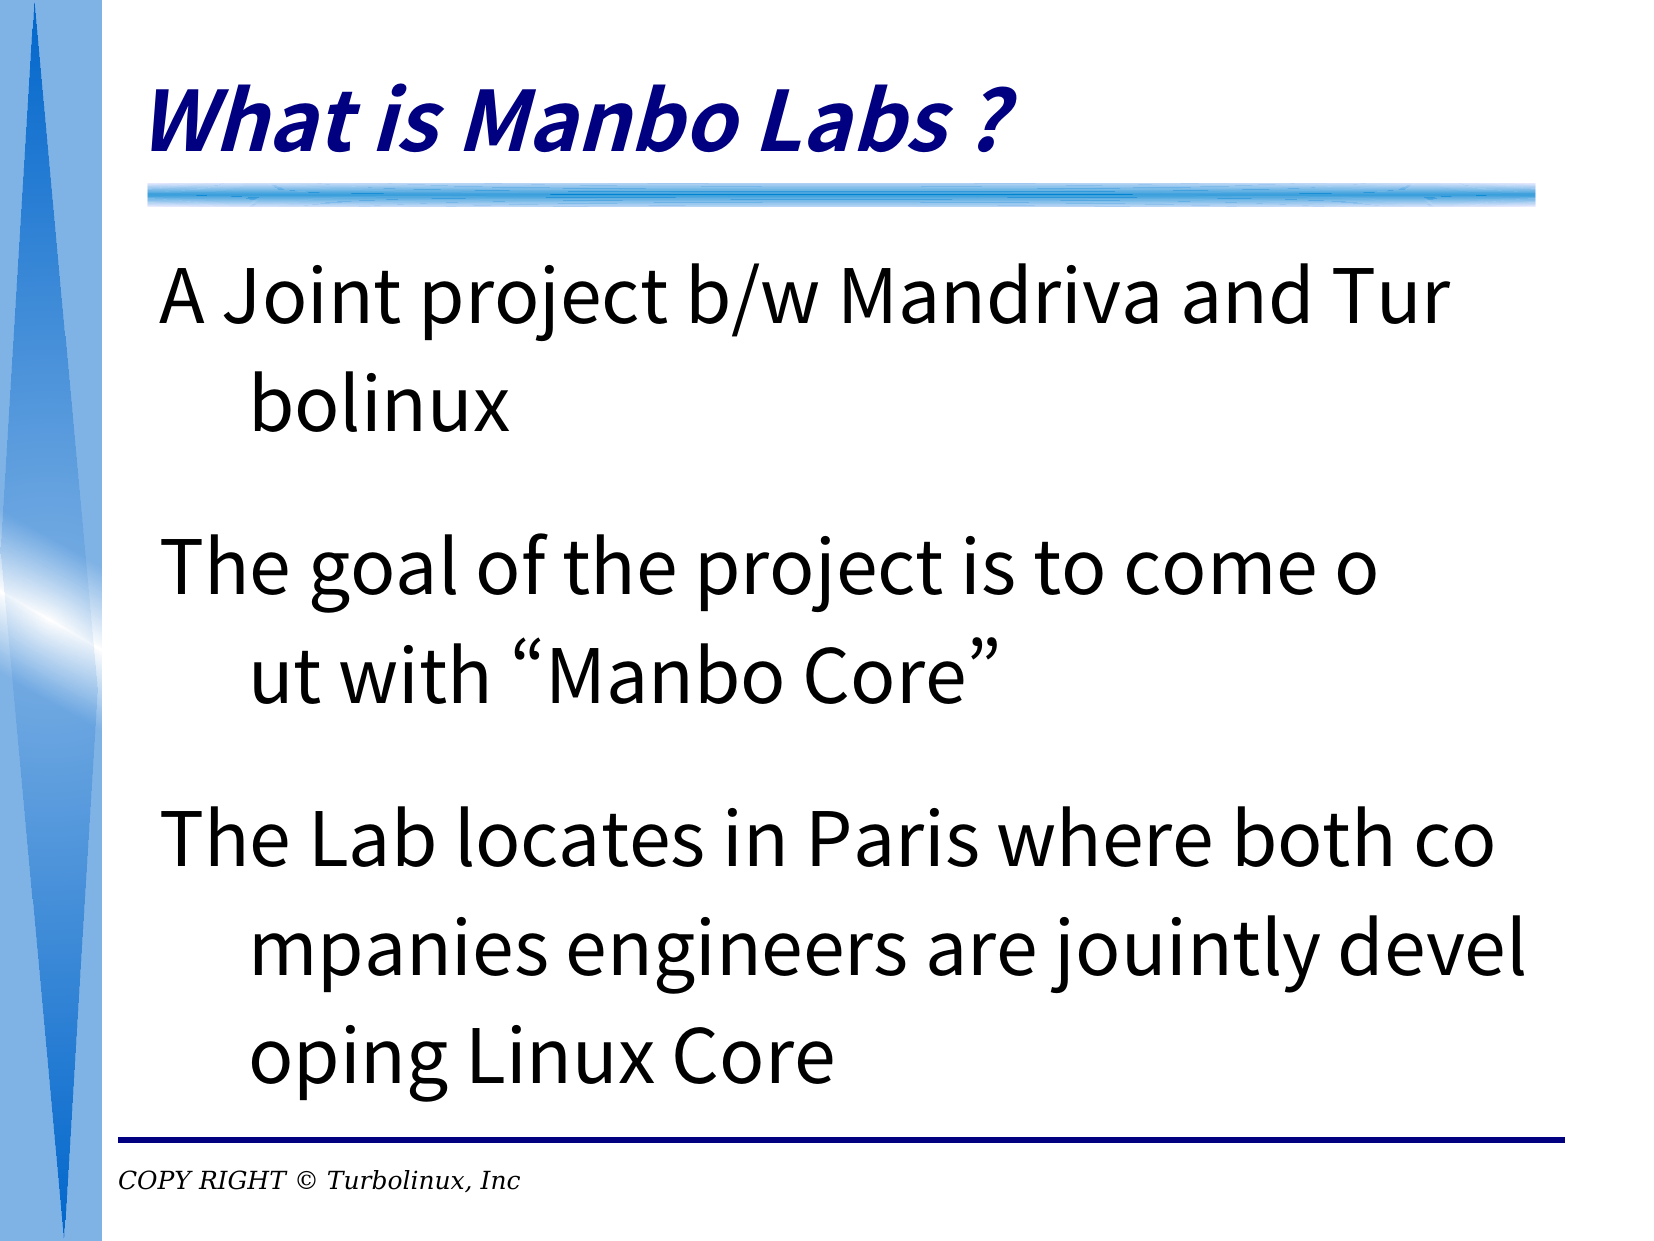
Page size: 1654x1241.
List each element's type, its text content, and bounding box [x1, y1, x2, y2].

text_box The Lab locates in Paris where both companies engineers are jouintly developing Linux Core [159, 779, 1536, 1099]
text_box A Joint project b/w Mandriva and Turbolinux [159, 236, 1477, 502]
title What is Manbo Labs ? [138, 69, 1527, 162]
text_box The goal of the project is to come out with “Manbo Core” [159, 507, 1418, 739]
